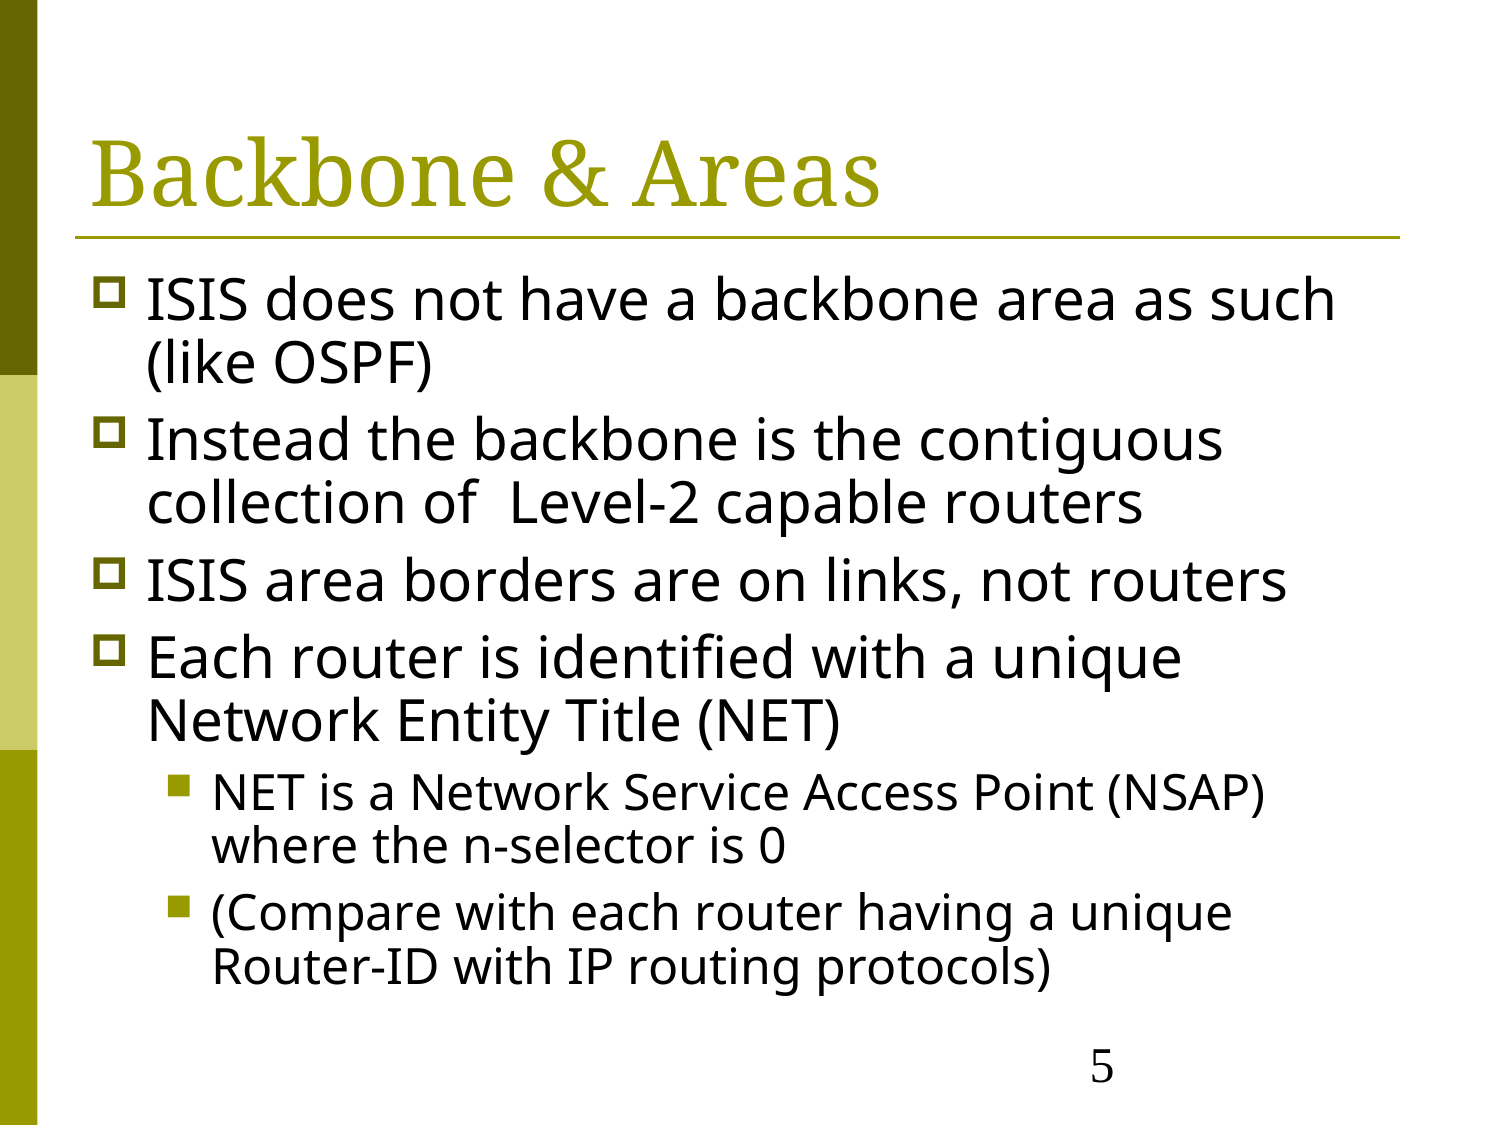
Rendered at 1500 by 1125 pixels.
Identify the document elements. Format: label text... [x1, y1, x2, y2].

title Backbone & Areas [75, 45, 1426, 233]
list ISIS does not have a backbone area as such (like OSPF) Instead the backbone is the contiguous collection of Level-2 capable routers ISIS area borders are on links, not routers Each router is identified with a unique Network Entity Title (NET) NET is a Network Service Access Point (NSAP) where the n-selector is 0 (Compare with each router having a unique Router-ID with IP routing protocols) [75, 262, 1426, 1006]
